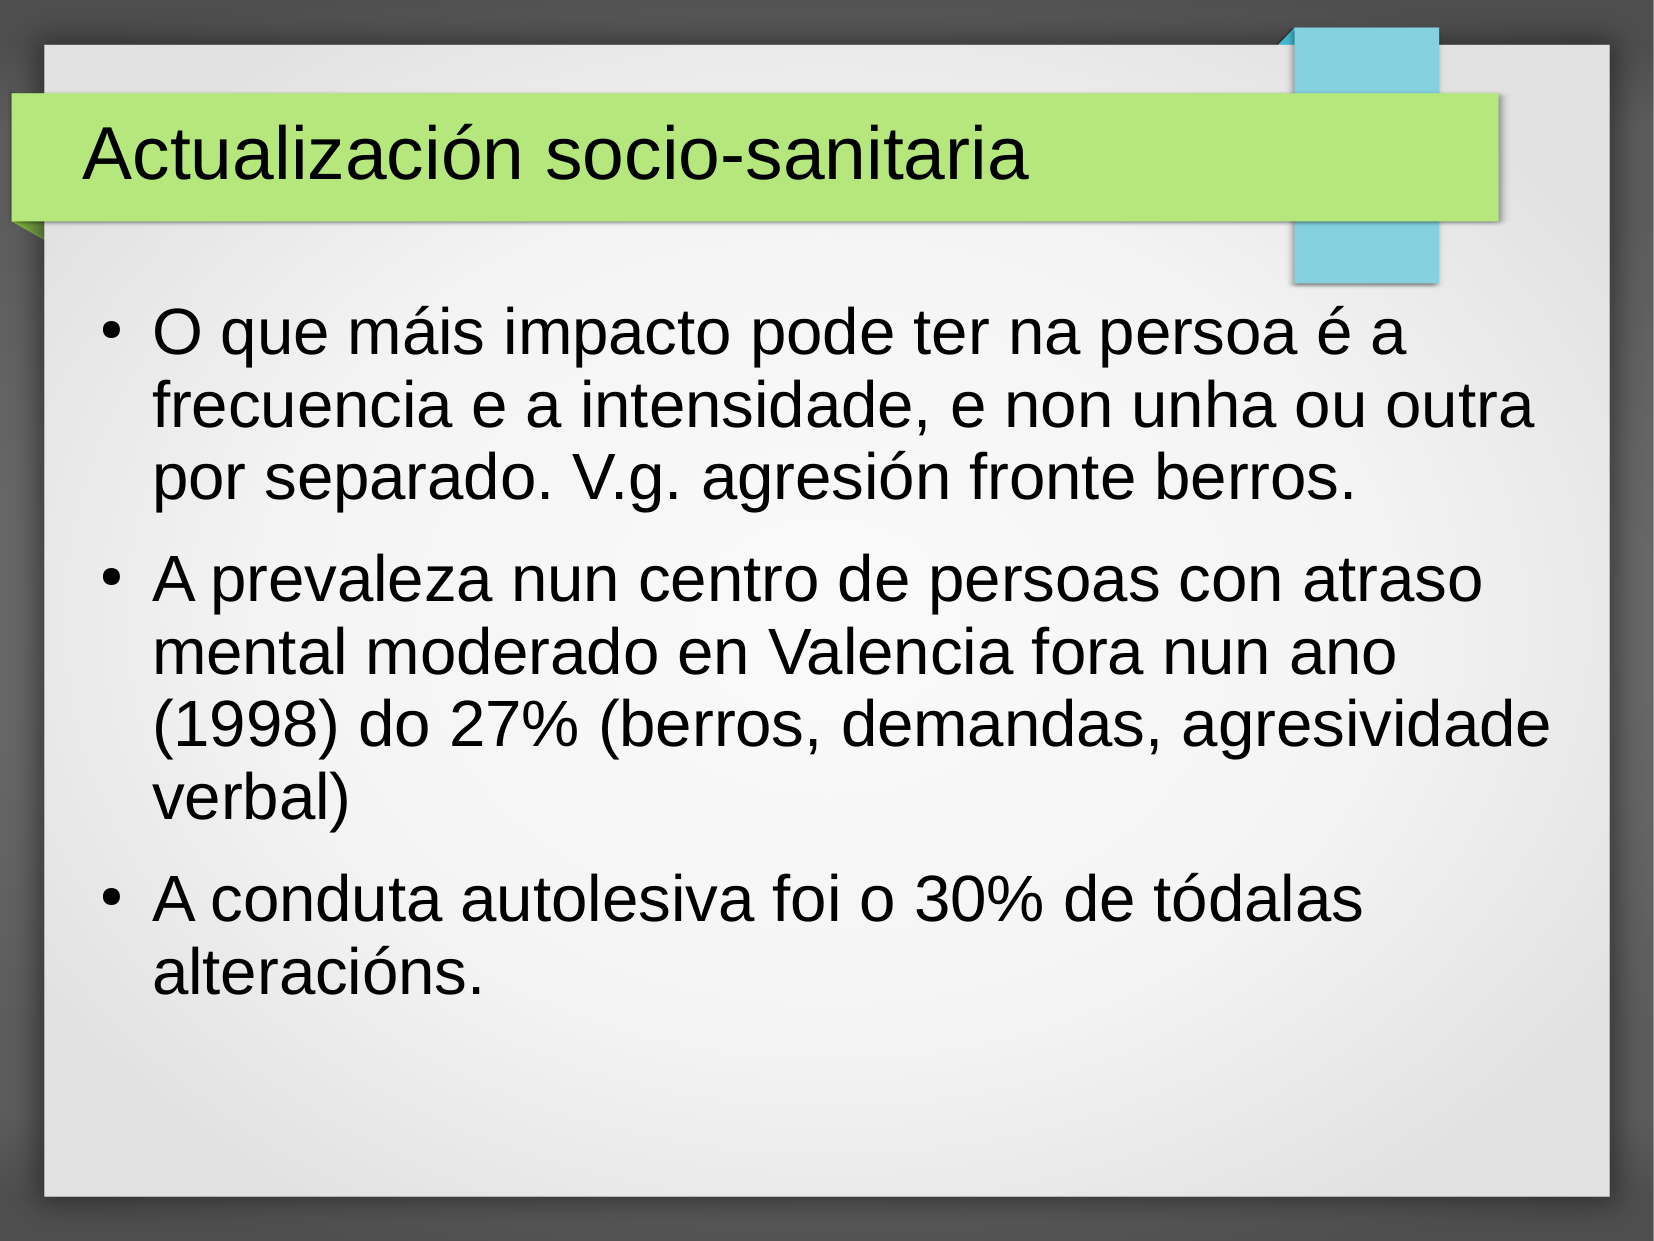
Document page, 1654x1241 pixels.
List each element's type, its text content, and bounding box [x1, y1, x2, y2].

picture [0, 0, 1654, 1241]
title Actualización socio-sanitaria [82, 94, 1264, 213]
list O que máis impacto pode ter na persoa é a frecuencia e a intensidade, e non unha ou outra por separado. V.g. agresión fronte berros. A prevaleza nun centro de persoas con atraso mental moderado en Valencia fora nun ano (1998) do 27% (berros, demandas, agresividade verbal) A conduta autolesiva foi o 30% de tódalas alteracións. [82, 295, 1571, 1015]
